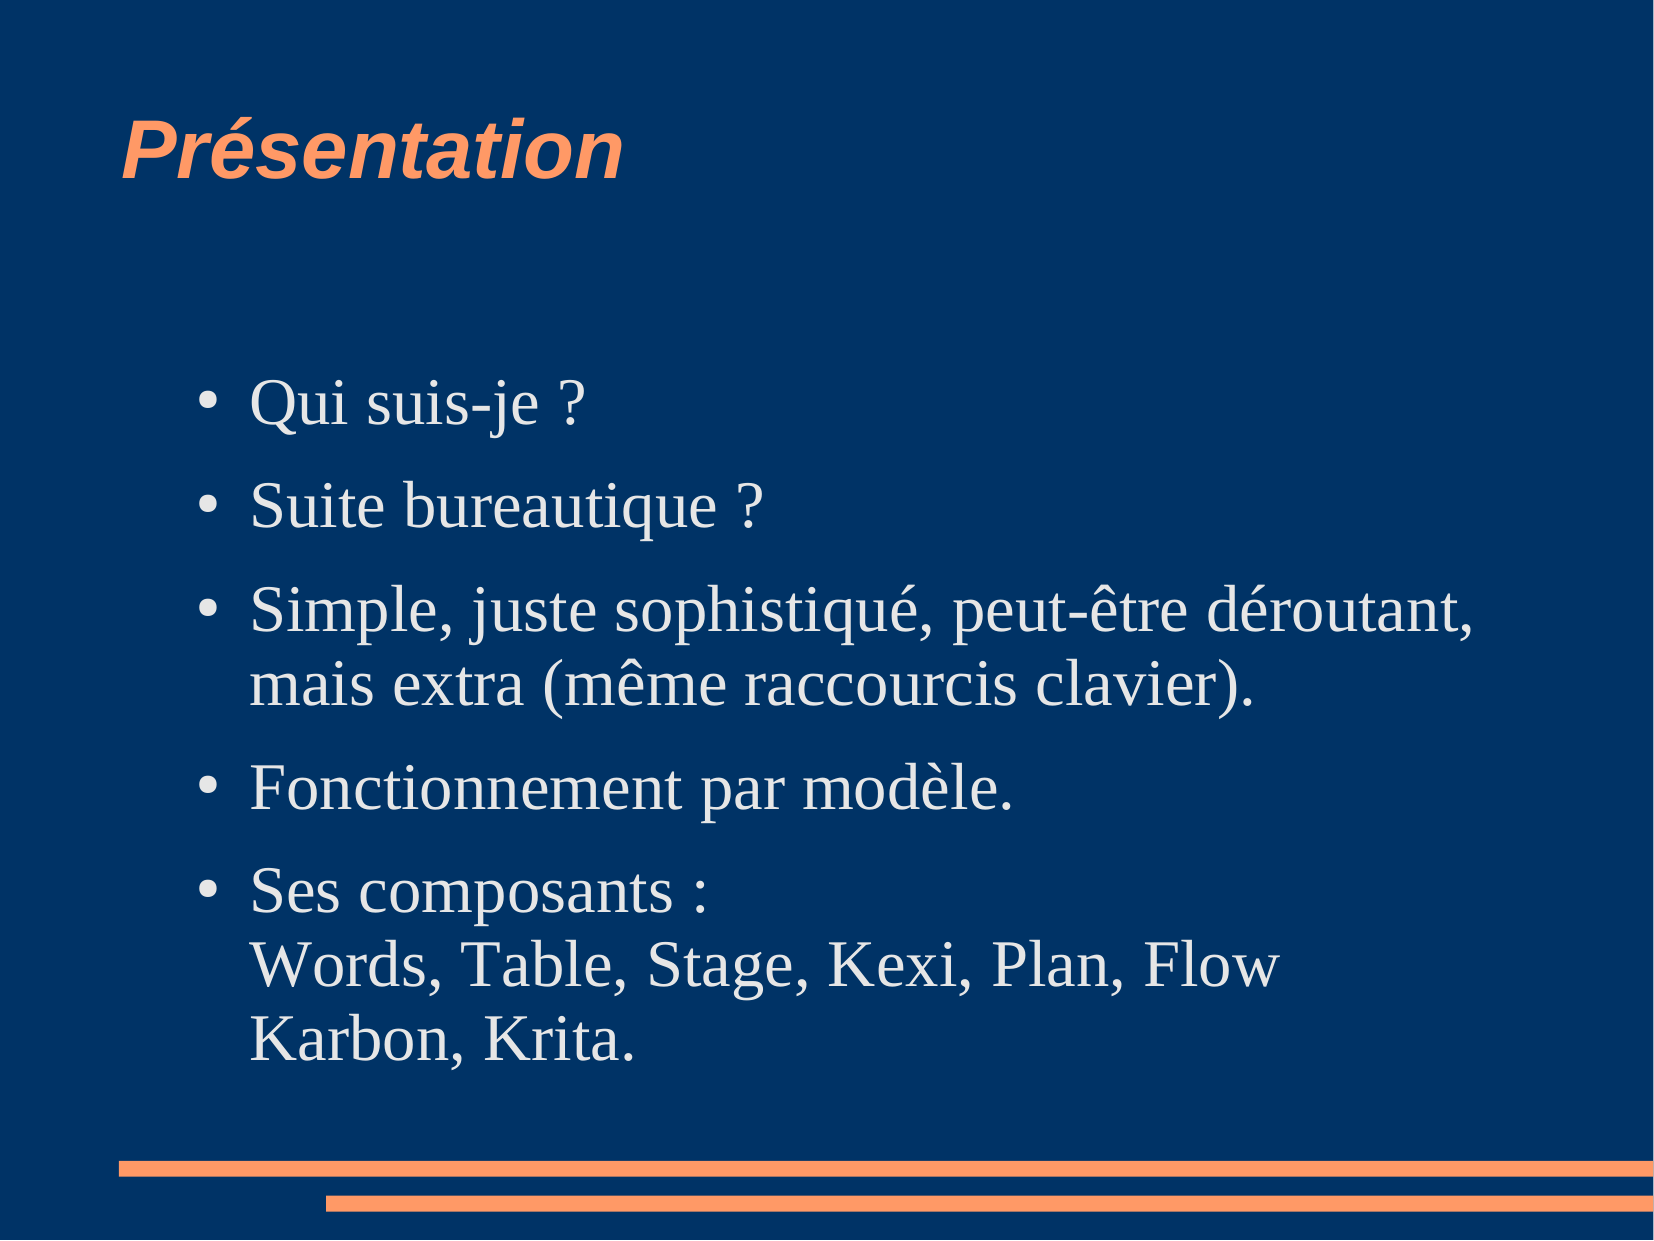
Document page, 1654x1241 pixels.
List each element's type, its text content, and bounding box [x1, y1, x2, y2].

list Qui suis-je ? Suite bureautique ? Simple, juste sophistiqué, peut-être déroutant, mais extra (même raccourcis clavier). Fonctionnement par modèle. Ses composants : Words, Table, Stage, Kexi, Plan, Flow Karbon, Krita. [178, 364, 1570, 1147]
title Présentation [121, 46, 1534, 254]
